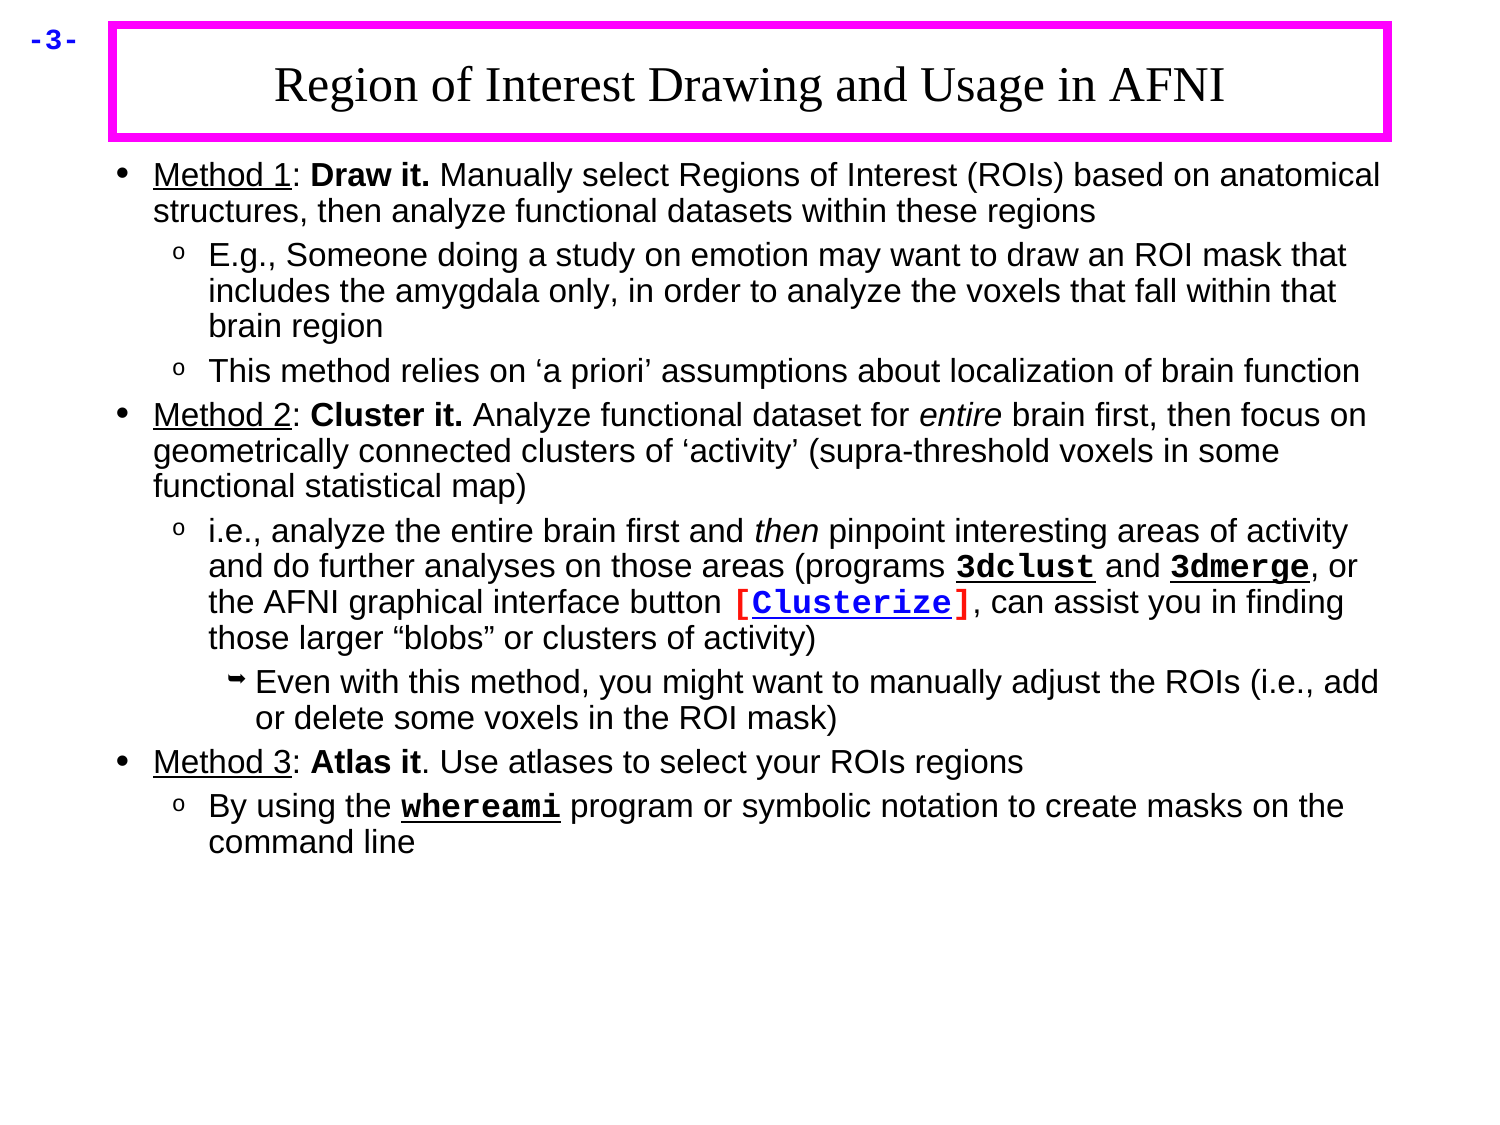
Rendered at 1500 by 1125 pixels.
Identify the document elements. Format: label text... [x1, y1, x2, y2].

title Region of Interest Drawing and Usage in AFNI [112, 24, 1388, 138]
list Method 1: Draw it. Manually select Regions of Interest (ROIs) based on anatomical structures, then analyze functional datasets within these regions E.g., Someone doing a study on emotion may want to draw an ROI mask that includes the amygdala only, in order to analyze the voxels that fall within that brain region This method relies on ‘a priori’ assumptions about localization of brain function Method 2: Cluster it. Analyze functional dataset for entire brain first, then focus on geometrically connected clusters of ‘activity’ (supra-threshold voxels in some functional statistical map) i.e., analyze the entire brain first and then pinpoint interesting areas of activity and do further analyses on those areas (programs 3dclust and 3dmerge, or the AFNI graphical interface button [Clusterize], can assist you in finding those larger “blobs” or clusters of activity) Even with this method, you might want to manually adjust the ROIs (i.e., add or delete some voxels in the ROI mask) Method 3: Atlas it. Use atlases to select your ROIs regions By using the whereami program or symbolic notation to create masks on the command line [99, 149, 1425, 1051]
